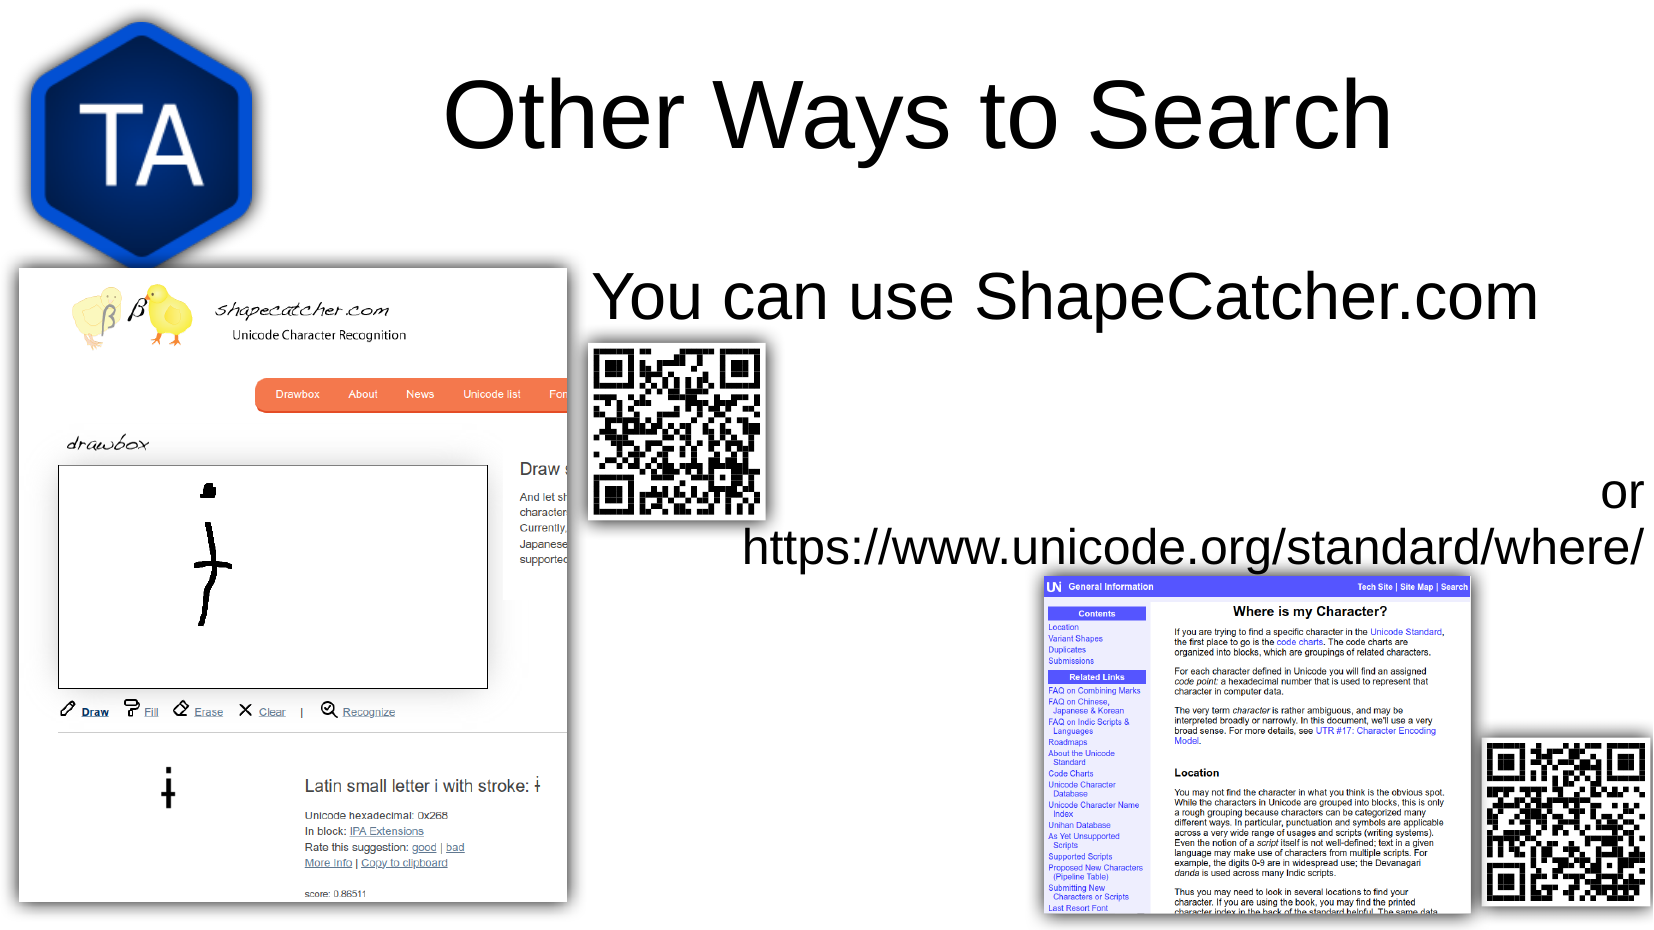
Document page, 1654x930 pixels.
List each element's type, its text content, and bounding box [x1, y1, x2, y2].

picture [1478, 734, 1653, 910]
list You can use ShapeCatcher.com [591, 258, 1571, 355]
title Other Ways to Search [268, 37, 1571, 193]
text_box or https://www.unicode.org/standard/where/ [722, 456, 1653, 599]
picture [1044, 599, 1471, 914]
picture [19, 22, 567, 902]
picture [585, 339, 769, 524]
